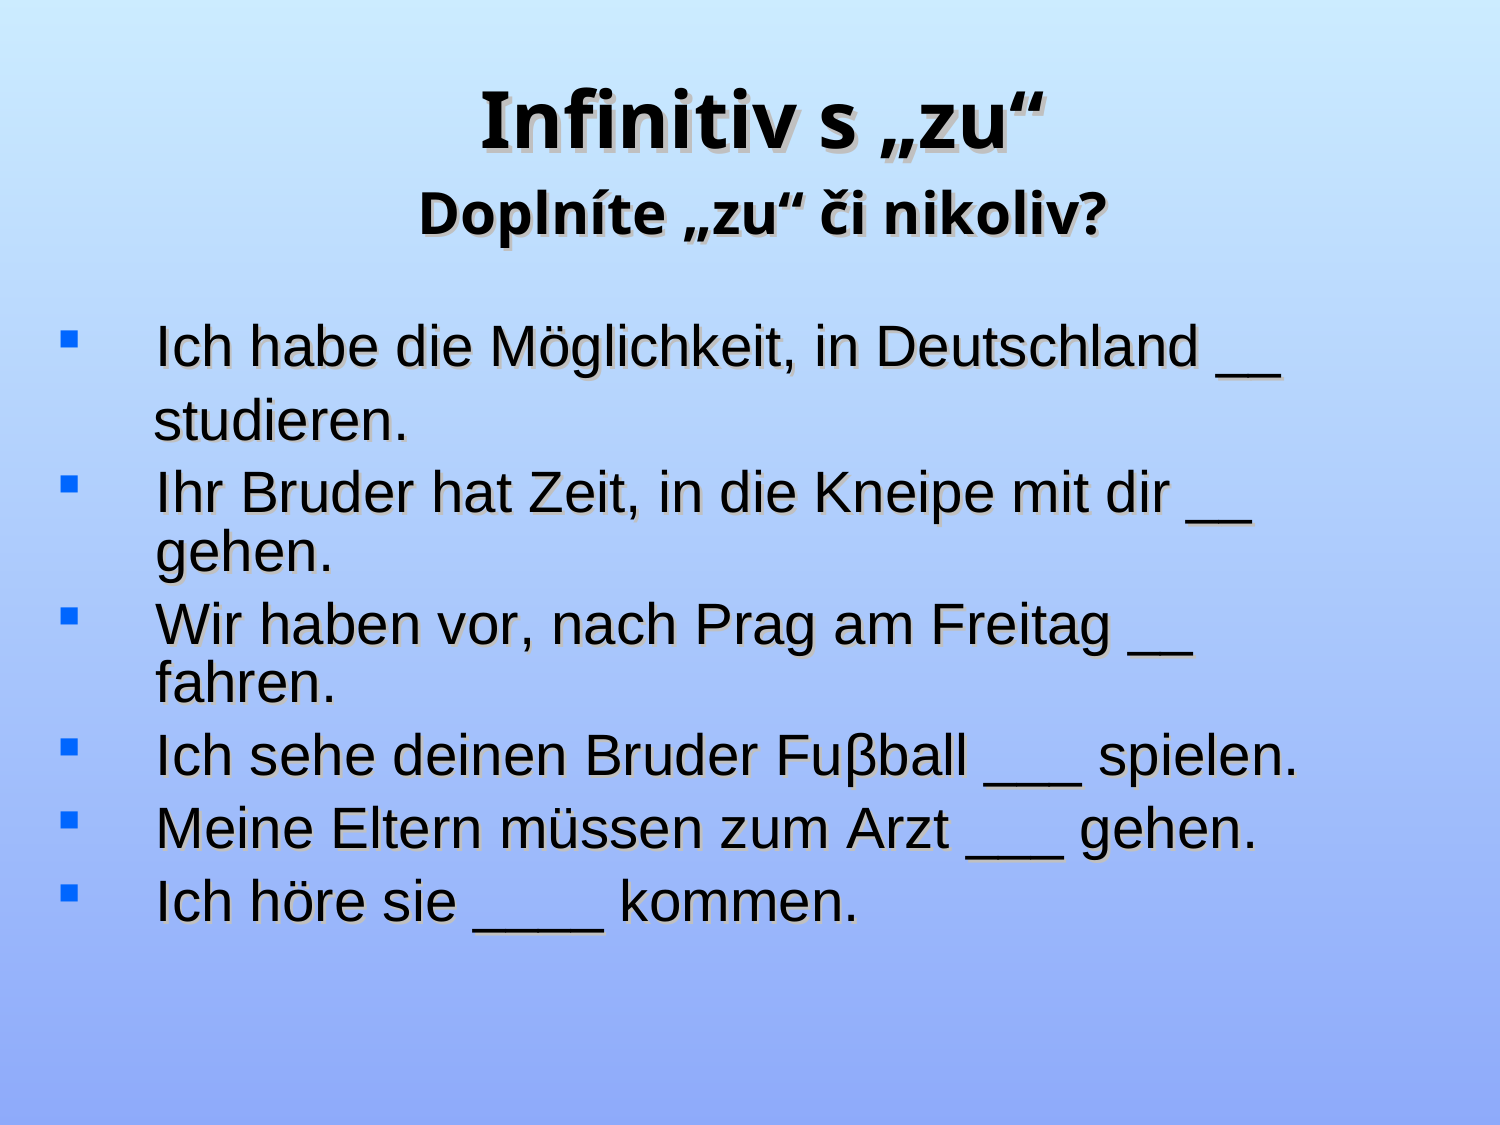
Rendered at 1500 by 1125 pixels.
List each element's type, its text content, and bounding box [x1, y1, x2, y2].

title Infinitiv s „zu“ Doplníte „zu“ či nikoliv? [75, 40, 1451, 276]
list Ich habe die Möglichkeit, in Deutschland __ studieren. Ihr Bruder hat Zeit, in die Kneipe mit dir __ gehen. Wir haben vor, nach Prag am Freitag __ fahren. Ich sehe deinen Bruder Fuβball ___ spielen. Meine Eltern müssen zum Arzt ___ gehen. Ich höre sie ____ kommen. [41, 312, 1452, 1019]
